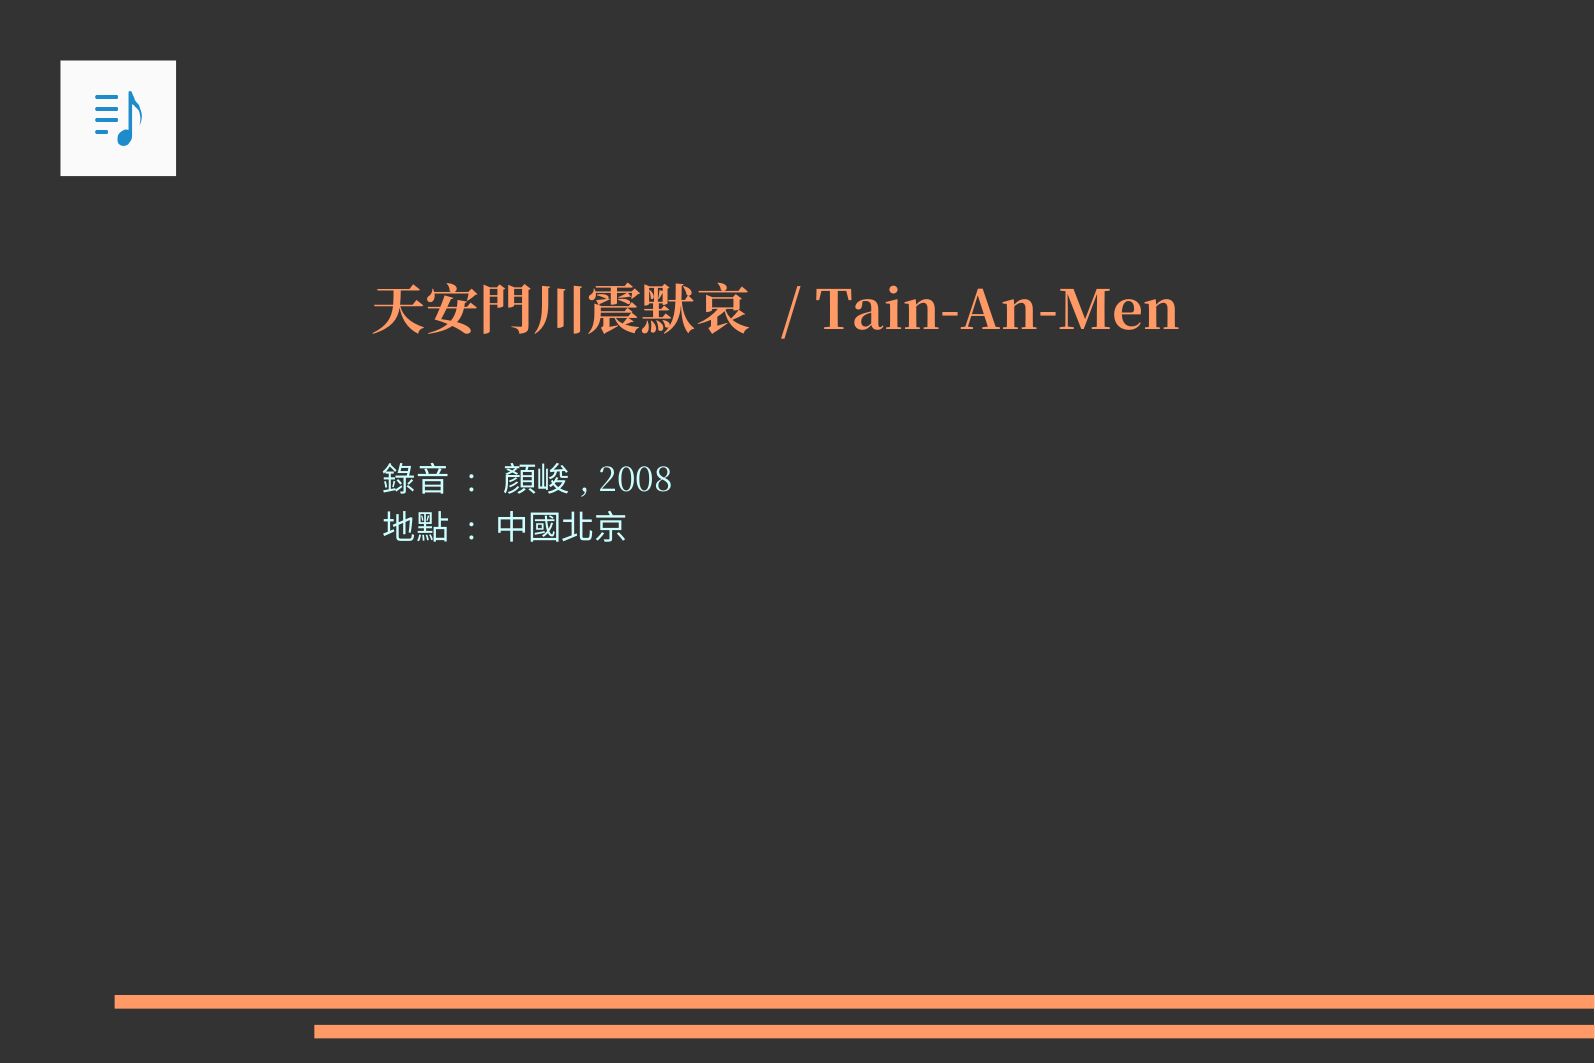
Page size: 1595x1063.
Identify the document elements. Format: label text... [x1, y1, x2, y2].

title 天安門川震默哀 / Tain-An-Men [371, 216, 1317, 395]
text_box [59, 59, 178, 178]
list 錄音 : 顏峻, 2008 地點 : 中國北京 [365, 453, 1075, 916]
